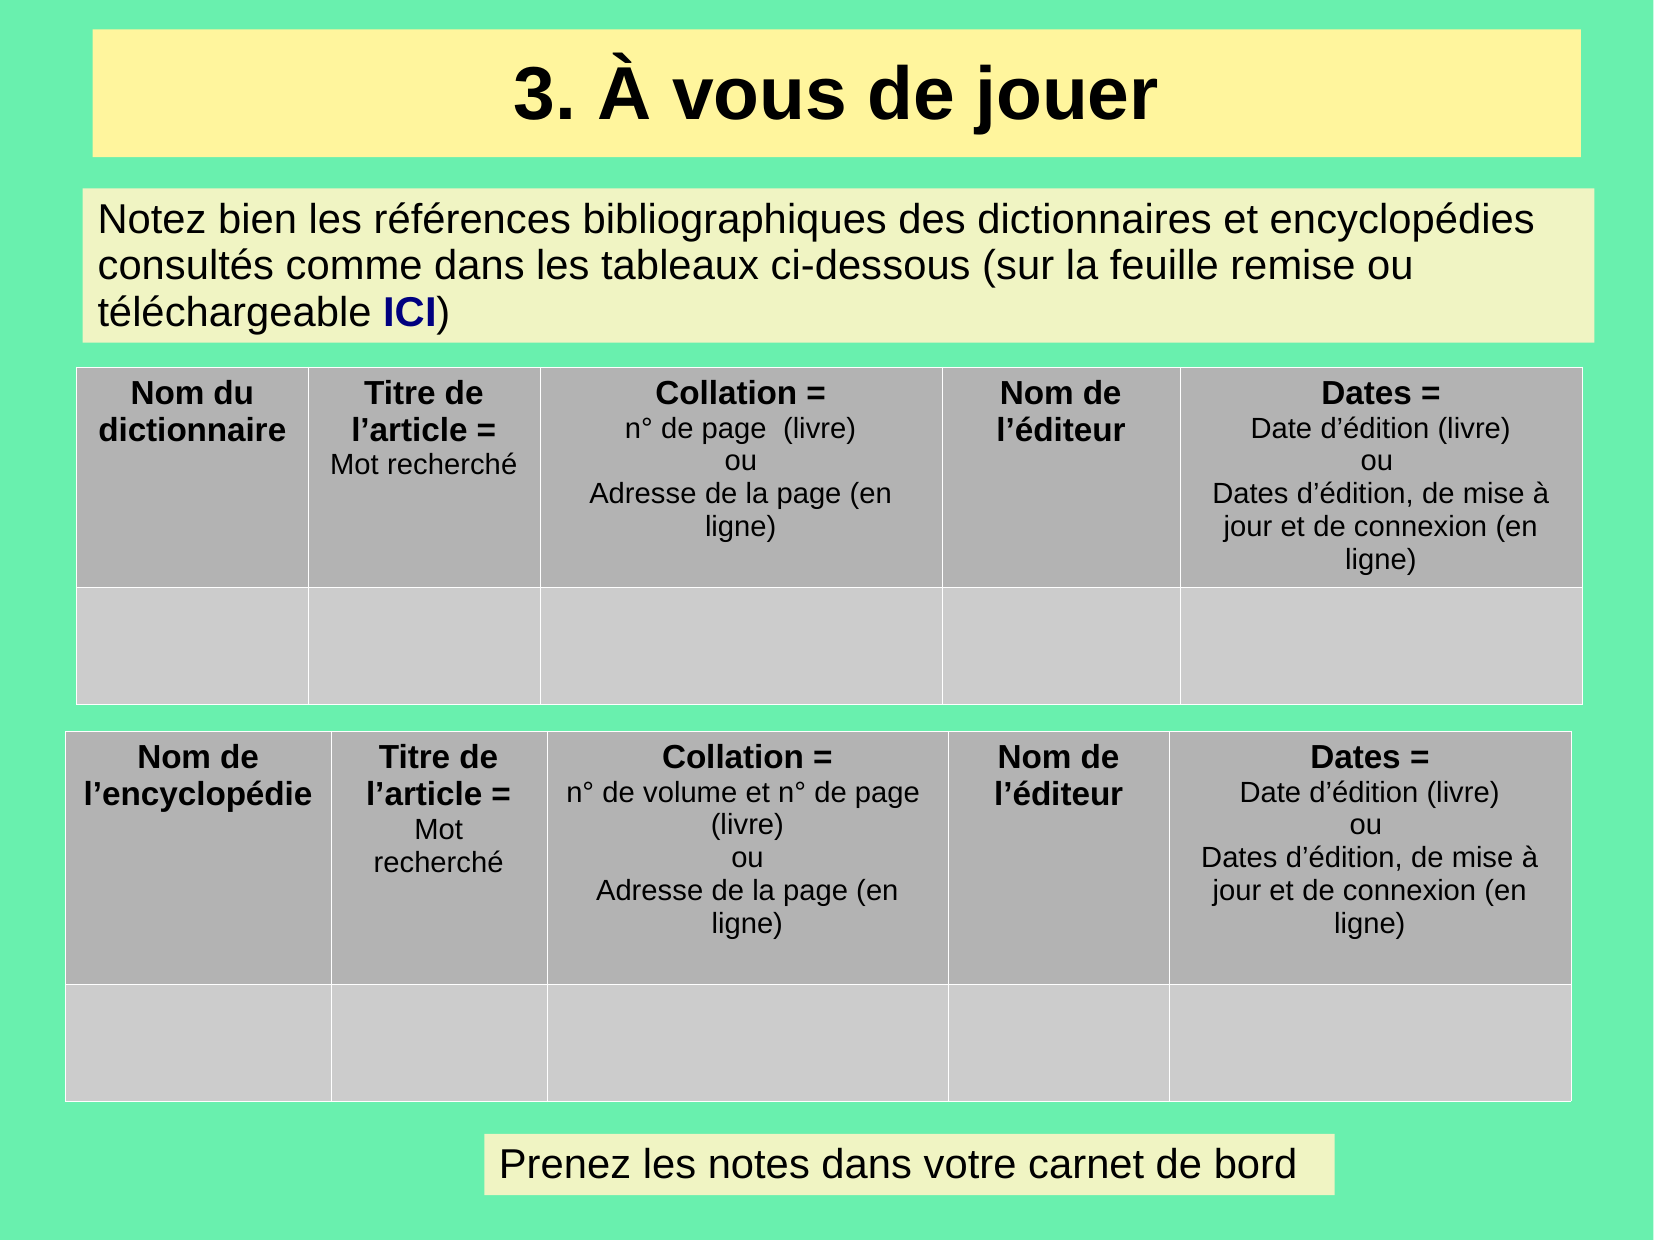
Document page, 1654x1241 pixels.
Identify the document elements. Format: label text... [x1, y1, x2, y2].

table_cell [943, 588, 1180, 704]
table_cell [332, 985, 547, 1101]
table_header Nom du dictionnaire [77, 368, 308, 587]
title 3. À vous de jouer [92, 29, 1581, 158]
table_header Dates = Date d’édition (livre) ou Dates d’édition, de mise à jour et de connexion (en ligne) [1170, 732, 1571, 984]
table_cell [541, 588, 942, 704]
text_box Prenez les notes dans votre carnet de bord [484, 1133, 1335, 1196]
table_header Nom de l’encyclopédie [66, 732, 331, 984]
table_cell [548, 985, 948, 1101]
table_cell [309, 588, 540, 704]
table_header Nom de l’éditeur [949, 732, 1169, 984]
text_box Notez bien les références bibliographiques des dictionnaires et encyclopédies consultés comme dans les tableaux ci-dessous (sur la feuille remise ou téléchargeable ICI) [82, 188, 1595, 343]
table_cell [1170, 985, 1571, 1101]
table_header Collation = n° de page (livre) ou Adresse de la page (en ligne) [541, 368, 942, 587]
table_cell [66, 985, 331, 1101]
table_header Titre de l’article = Mot recherché [309, 368, 540, 587]
table_cell [949, 985, 1169, 1101]
table_header Collation = n° de volume et n° de page (livre) ou Adresse de la page (en ligne) [548, 732, 948, 984]
table_header Dates = Date d’édition (livre) ou Dates d’édition, de mise à jour et de connexion (en ligne) [1181, 368, 1582, 587]
table_header Nom de l’éditeur [943, 368, 1180, 587]
table_cell [77, 588, 308, 704]
table_header Titre de l’article = Mot recherché [332, 732, 547, 984]
table_cell [1181, 588, 1582, 704]
